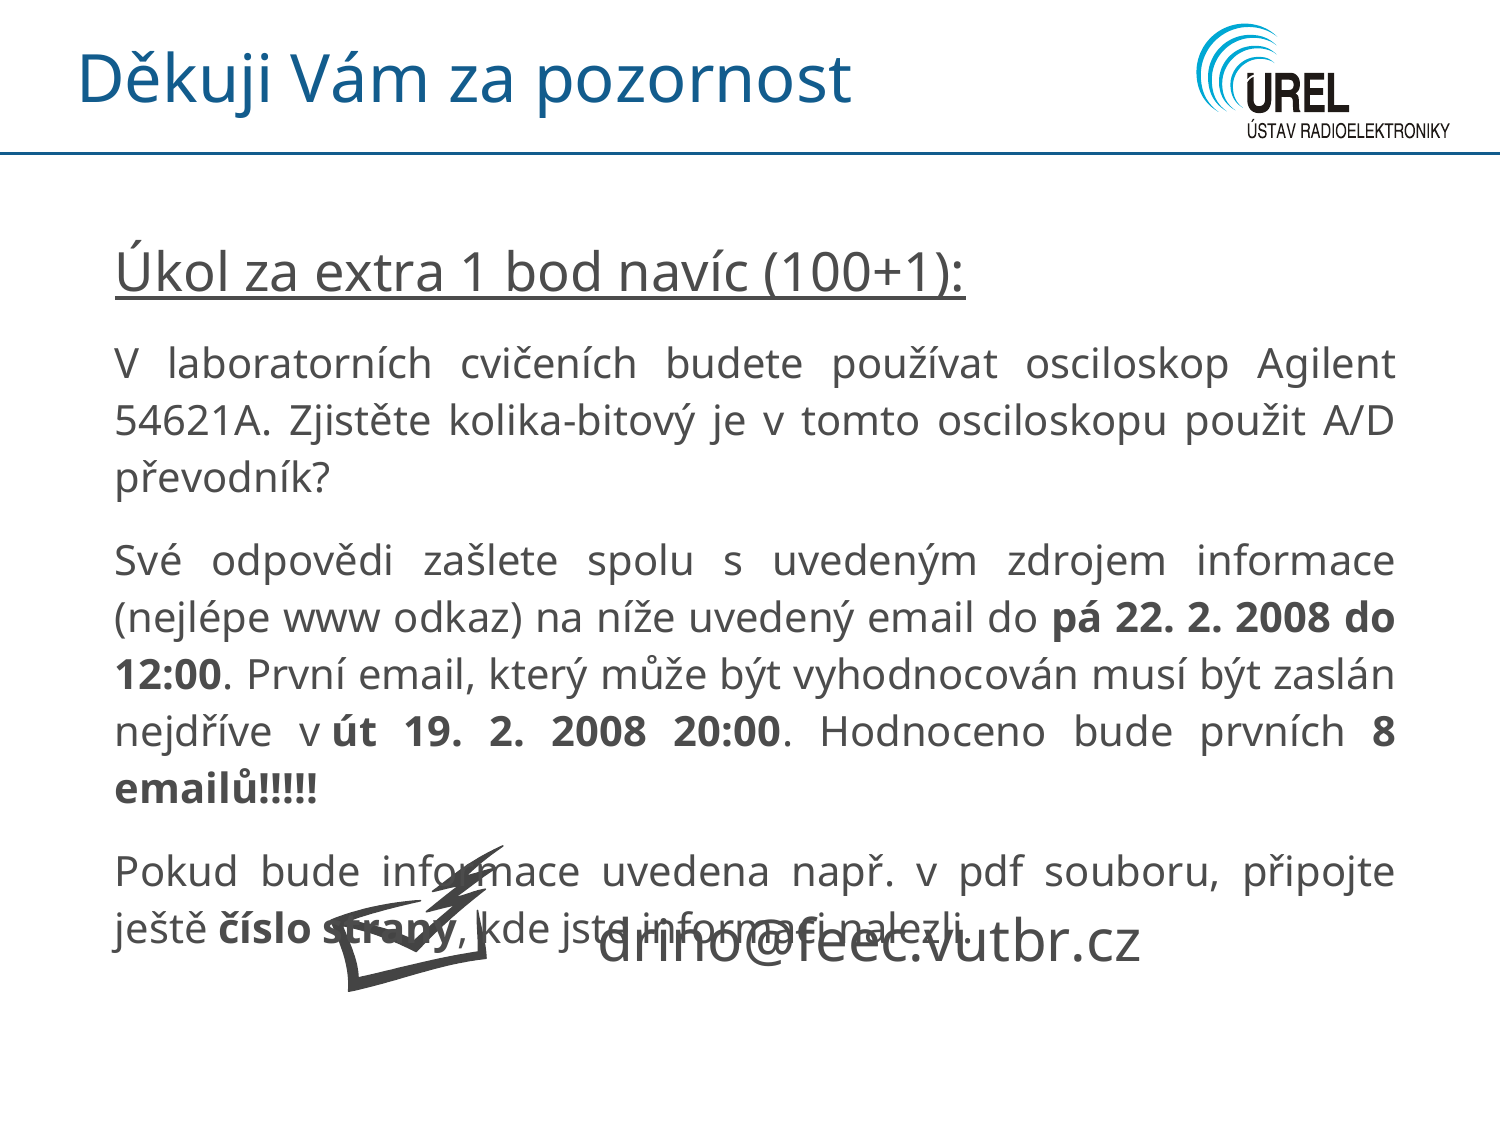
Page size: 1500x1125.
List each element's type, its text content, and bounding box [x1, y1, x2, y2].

text_box Úkol za extra 1 bod navíc (100+1): V laboratorních cvičeních budete používat osciloskop Agilent 54621A. Zjistěte kolika-bitový je v tomto osciloskopu použit A/D převodník? Své odpovědi zašlete spolu s uvedeným zdrojem informace (nejlépe www odkaz) na níže uvedený email do pá 22. 2. 2008 do 12:00. První email, který může být vyhodnocován musí být zaslán nejdříve v út 19. 2. 2008 20:00. Hodnoceno bude prvních 8 emailů!!!!! Pokud bude informace uvedena např. v pdf souboru, připojte ještě číslo strany, kde jste informaci nalezli. [100, 225, 1412, 964]
picture [1196, 23, 1450, 160]
list drino@feec.vutbr.cz [527, 891, 1211, 980]
picture [1196, 23, 1236, 63]
text_box Děkuji Vám za pozornost [0, 0, 1500, 152]
text_box [346, 964, 452, 992]
